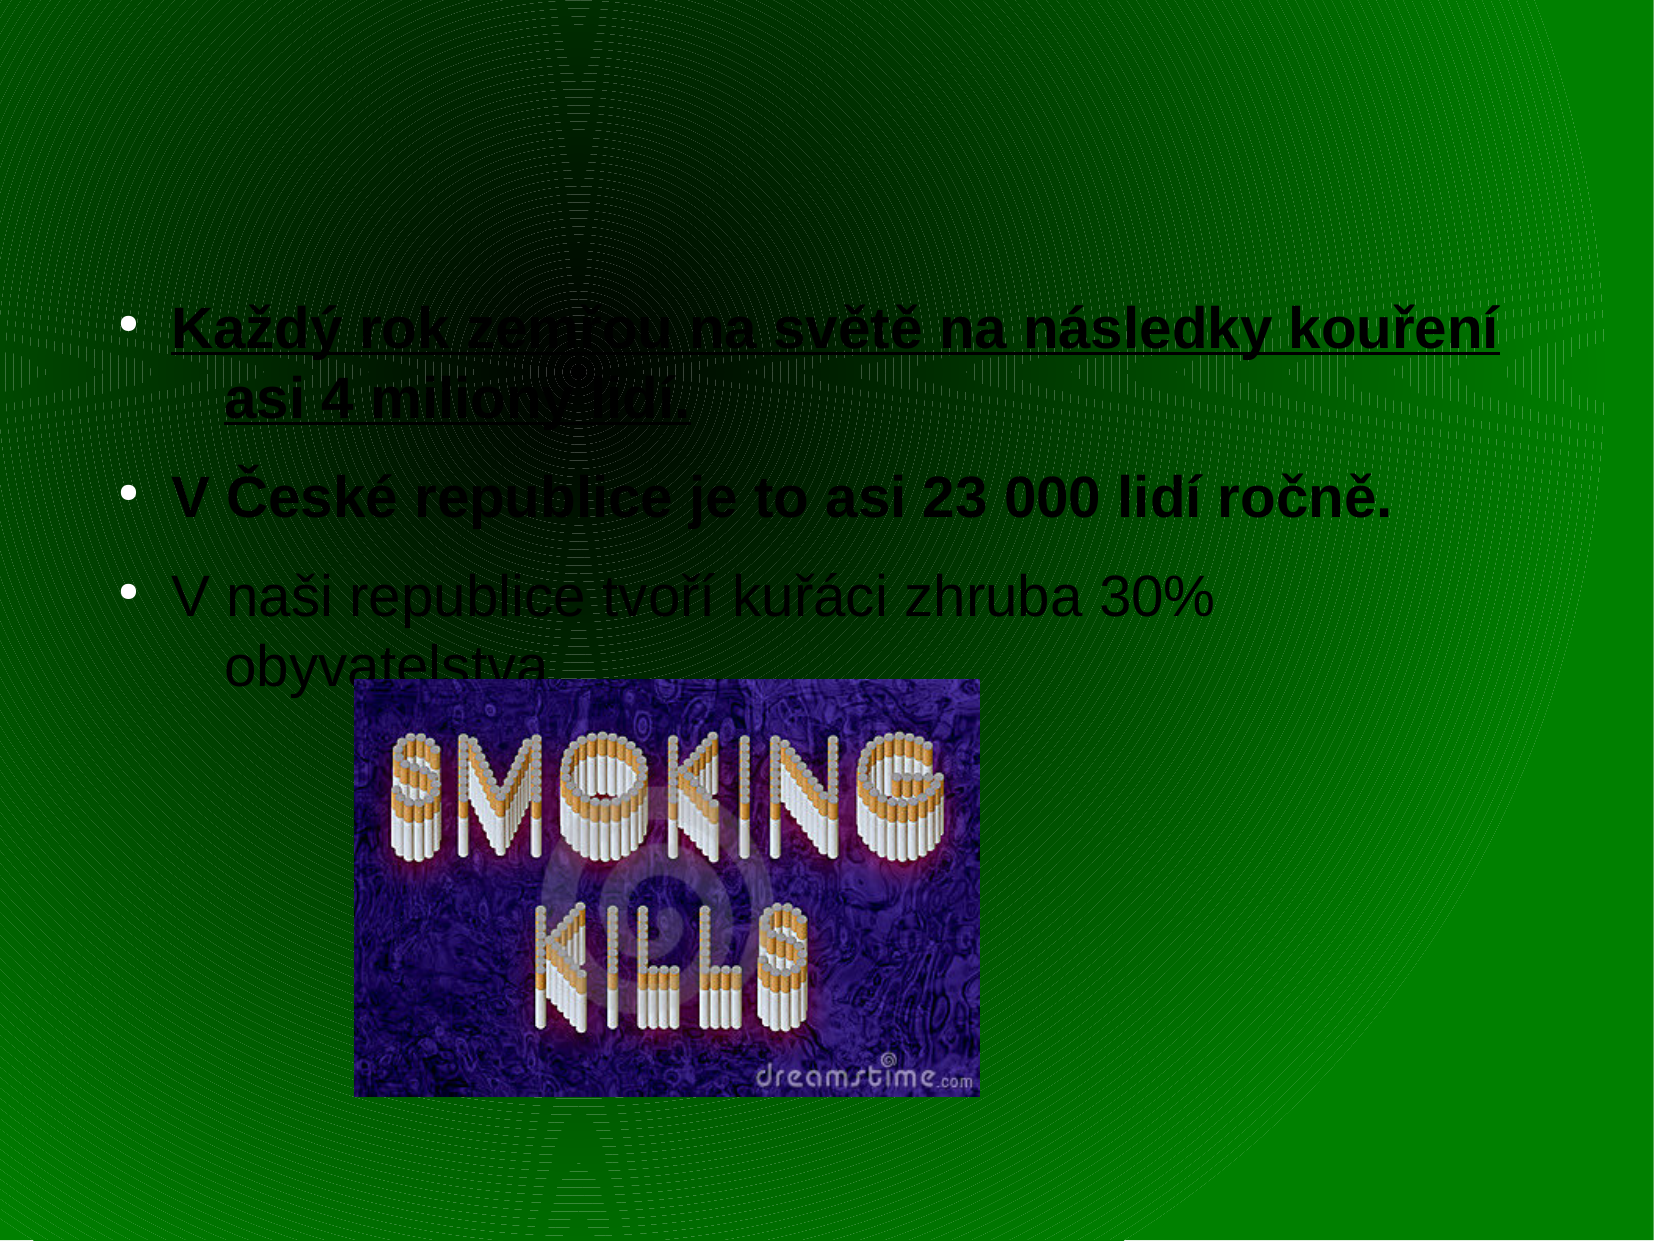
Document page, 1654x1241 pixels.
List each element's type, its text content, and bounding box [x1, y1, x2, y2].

picture [354, 679, 980, 1097]
list Každý rok zemřou na světě na následky kouření asi 4 miliony lidí. V České republice je to asi 23 000 lidí ročně. V naši republice tvoří kuřáci zhruba 30% obyvatelstva. [82, 290, 1571, 1109]
